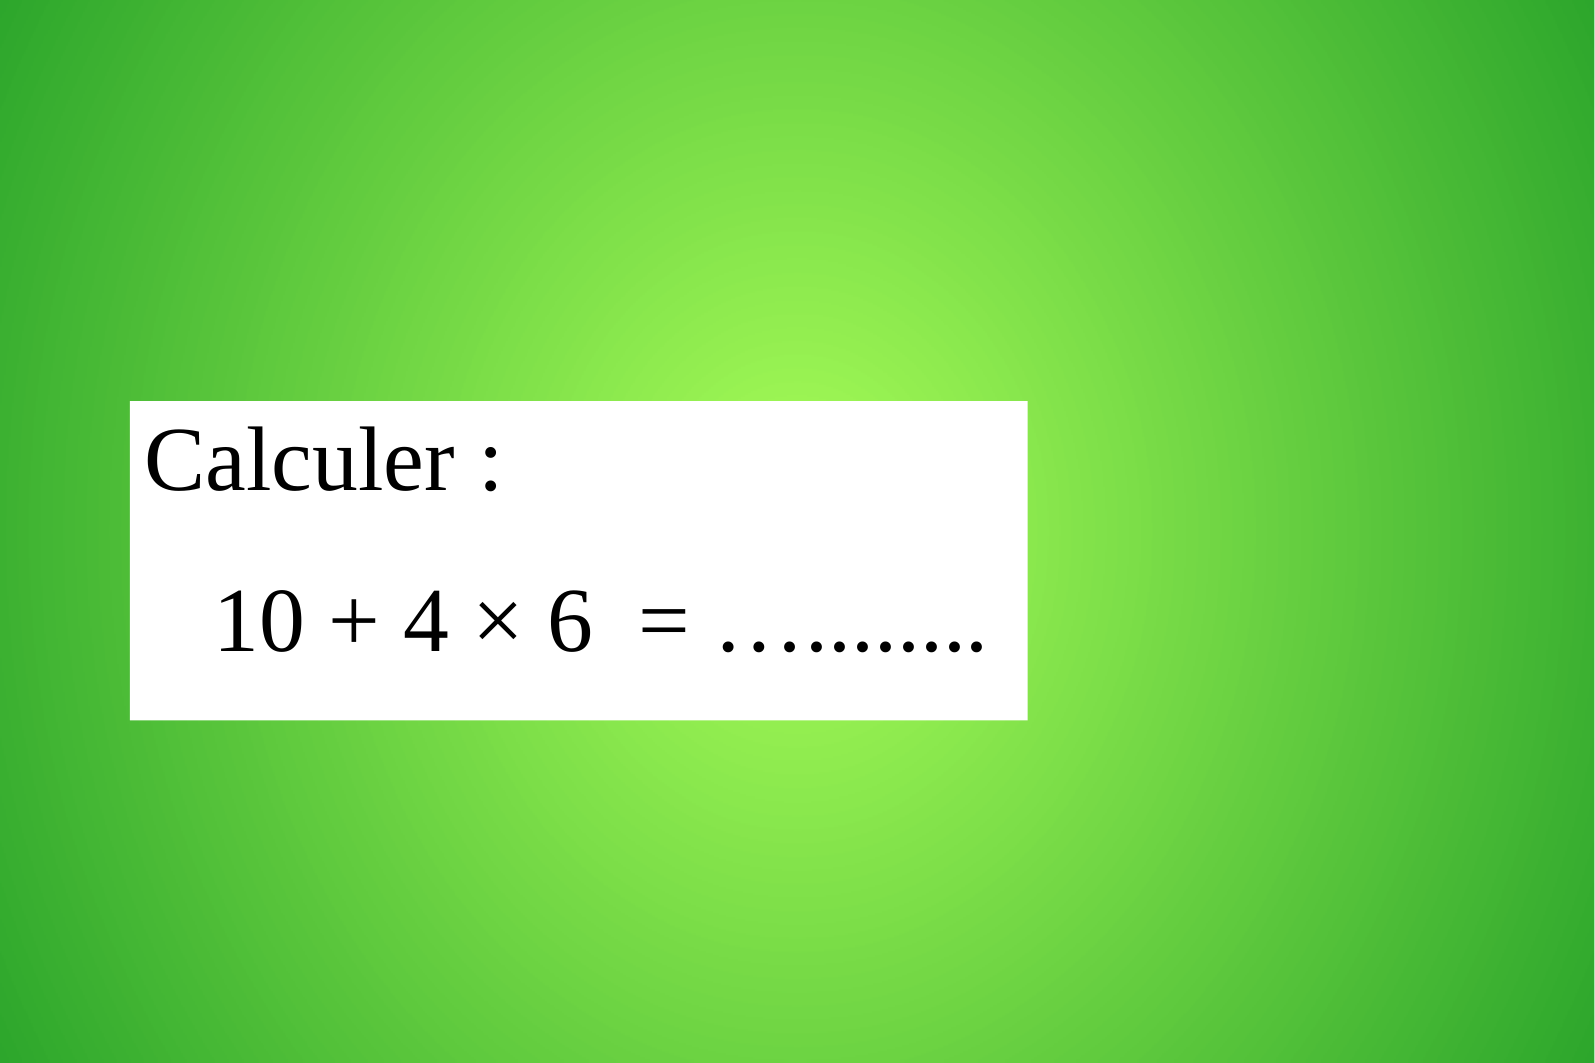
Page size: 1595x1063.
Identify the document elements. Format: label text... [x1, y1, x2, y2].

picture [0, 0, 1595, 1063]
text_box Calculer : 10 + 4 × 6 = …........ [129, 401, 1028, 721]
